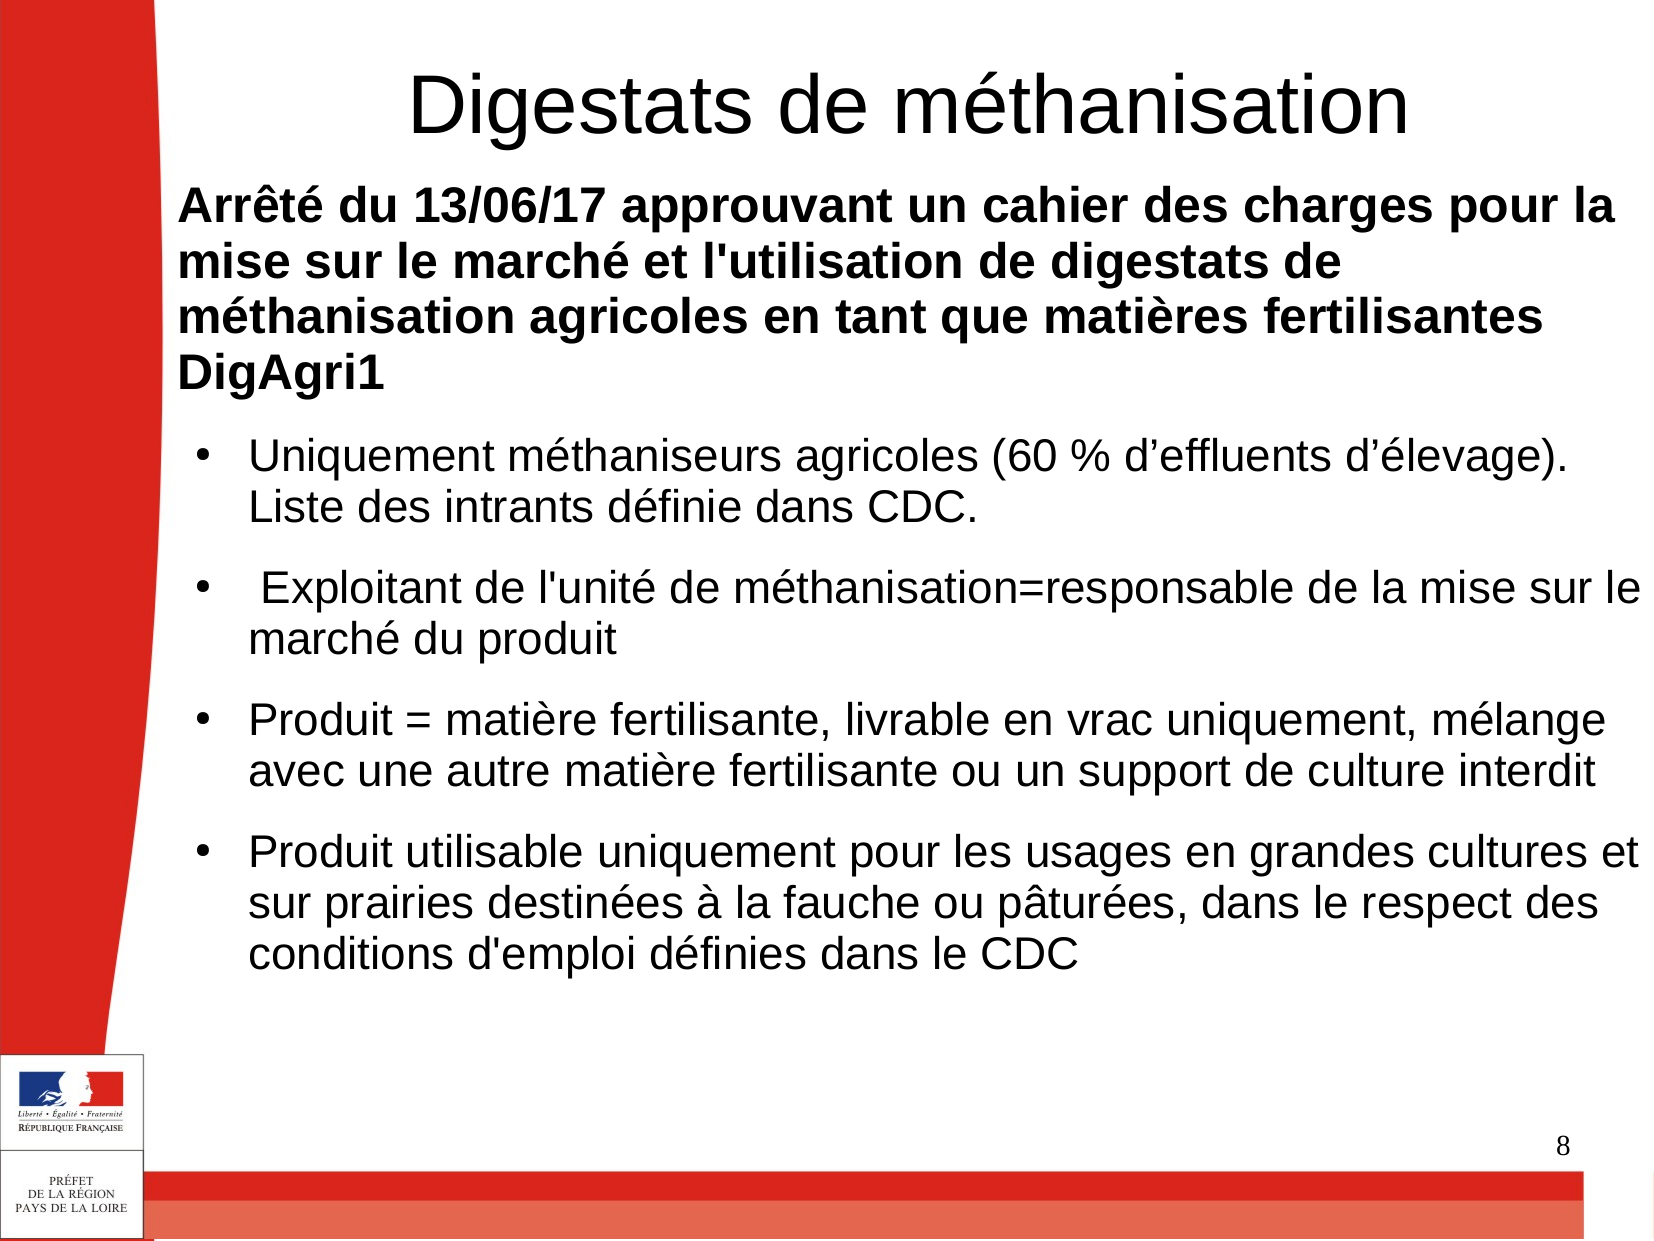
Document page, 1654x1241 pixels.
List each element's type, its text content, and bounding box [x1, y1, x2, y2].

list Arrêté du 13/06/17 approuvant un cahier des charges pour la mise sur le marché et l'utilisation de digestats de méthanisation agricoles en tant que matières fertilisantes DigAgri1 Uniquement méthaniseurs agricoles (60 % d’effluents d’élevage). Liste des intrants définie dans CDC. Exploitant de l'unité de méthanisation=responsable de la mise sur le marché du produit Produit = matière fertilisante, livrable en vrac uniquement, mélange avec une autre matière fertilisante ou un support de culture interdit Produit utilisable uniquement pour les usages en grandes cultures et sur prairies destinées à la fauche ou pâturées, dans le respect des conditions d'emploi définies dans le CDC [177, 177, 1654, 1241]
title Digestats de méthanisation [165, 2, 1654, 208]
picture [0, 0, 1654, 1241]
